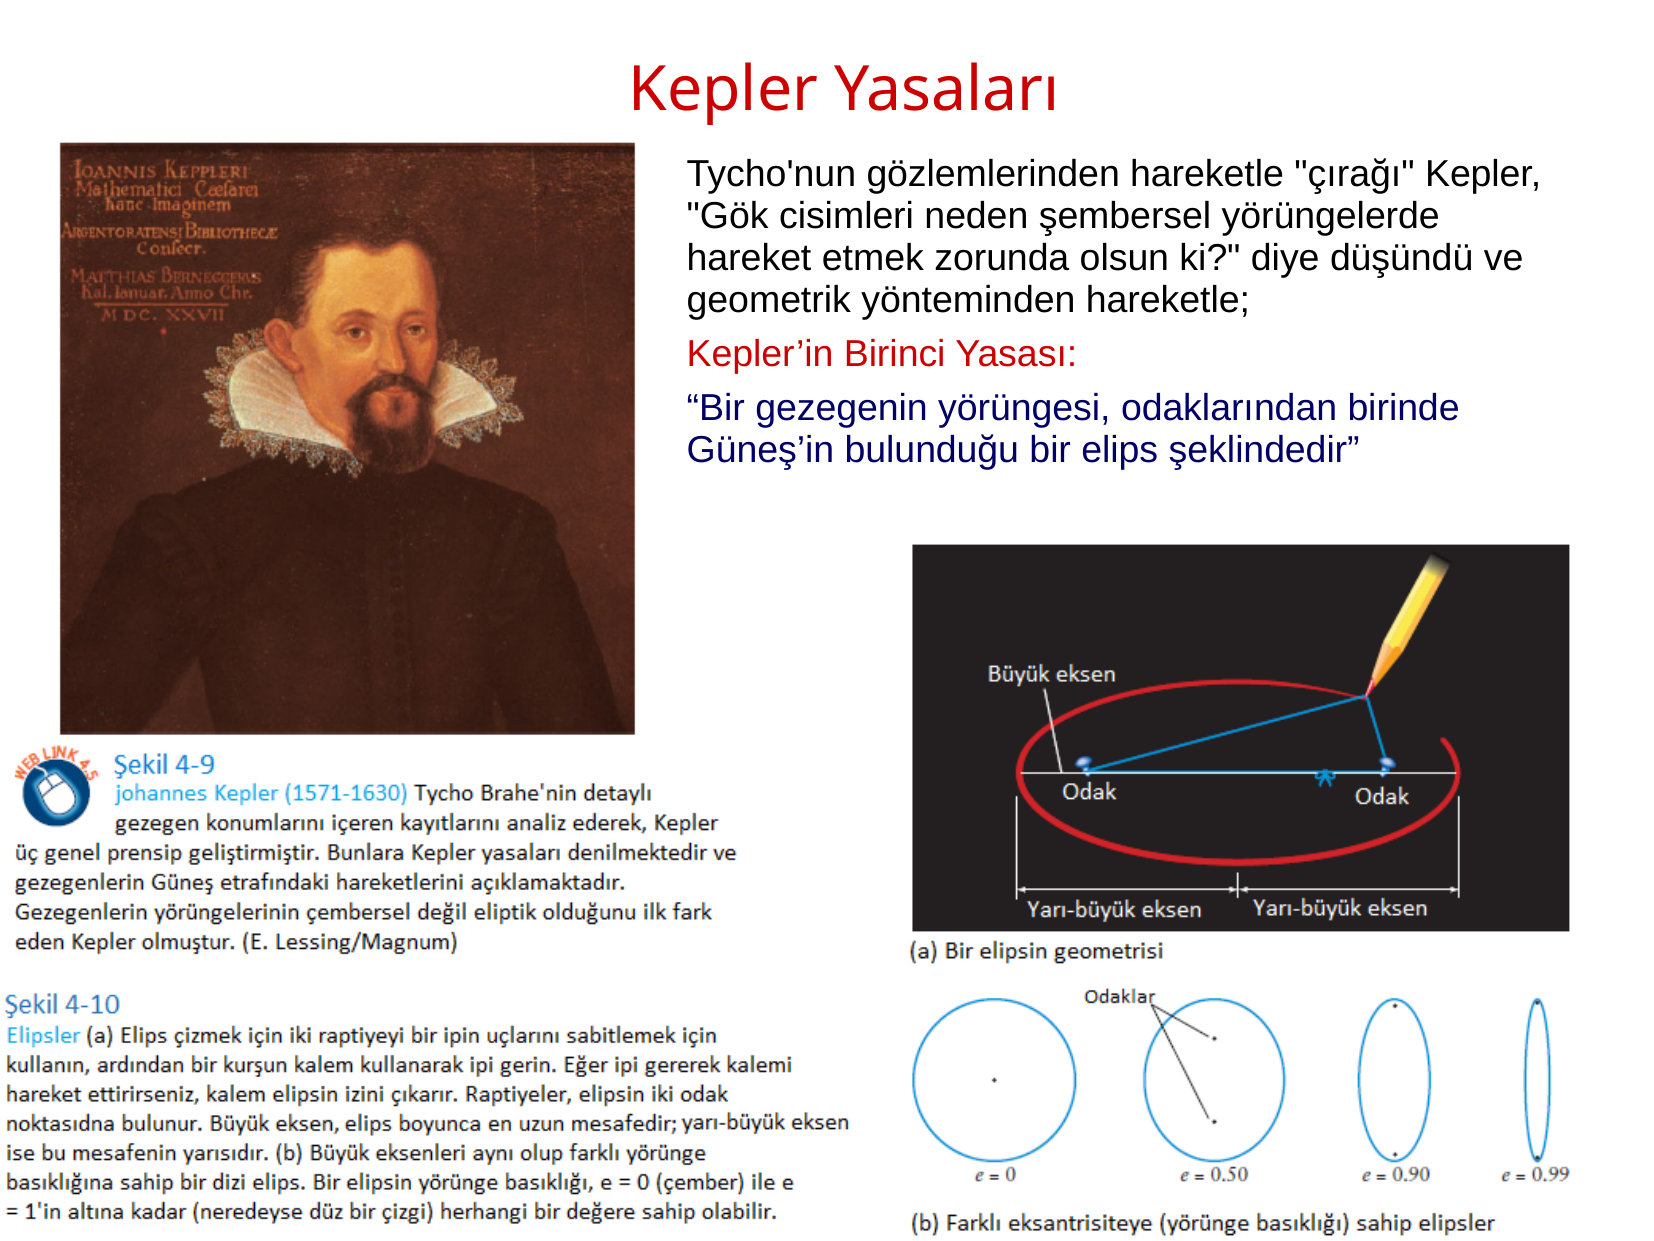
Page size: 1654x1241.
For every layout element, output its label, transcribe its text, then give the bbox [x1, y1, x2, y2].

text_box Tycho'nun gözlemlerinden hareketle "çırağı" Kepler, "Gök cisimleri neden şembersel yörüngelerde hareket etmek zorunda olsun ki?" diye düşündü ve geometrik yönteminden hareketle; Kepler’in Birinci Yasası: “Bir gezegenin yörüngesi, odaklarından birinde Güneş’in bulunduğu bir elips şeklindedir” [671, 145, 1587, 539]
title Kepler Yasaları [82, 19, 1571, 153]
picture [15, 129, 751, 962]
picture [900, 537, 1576, 1241]
picture [0, 989, 862, 1231]
